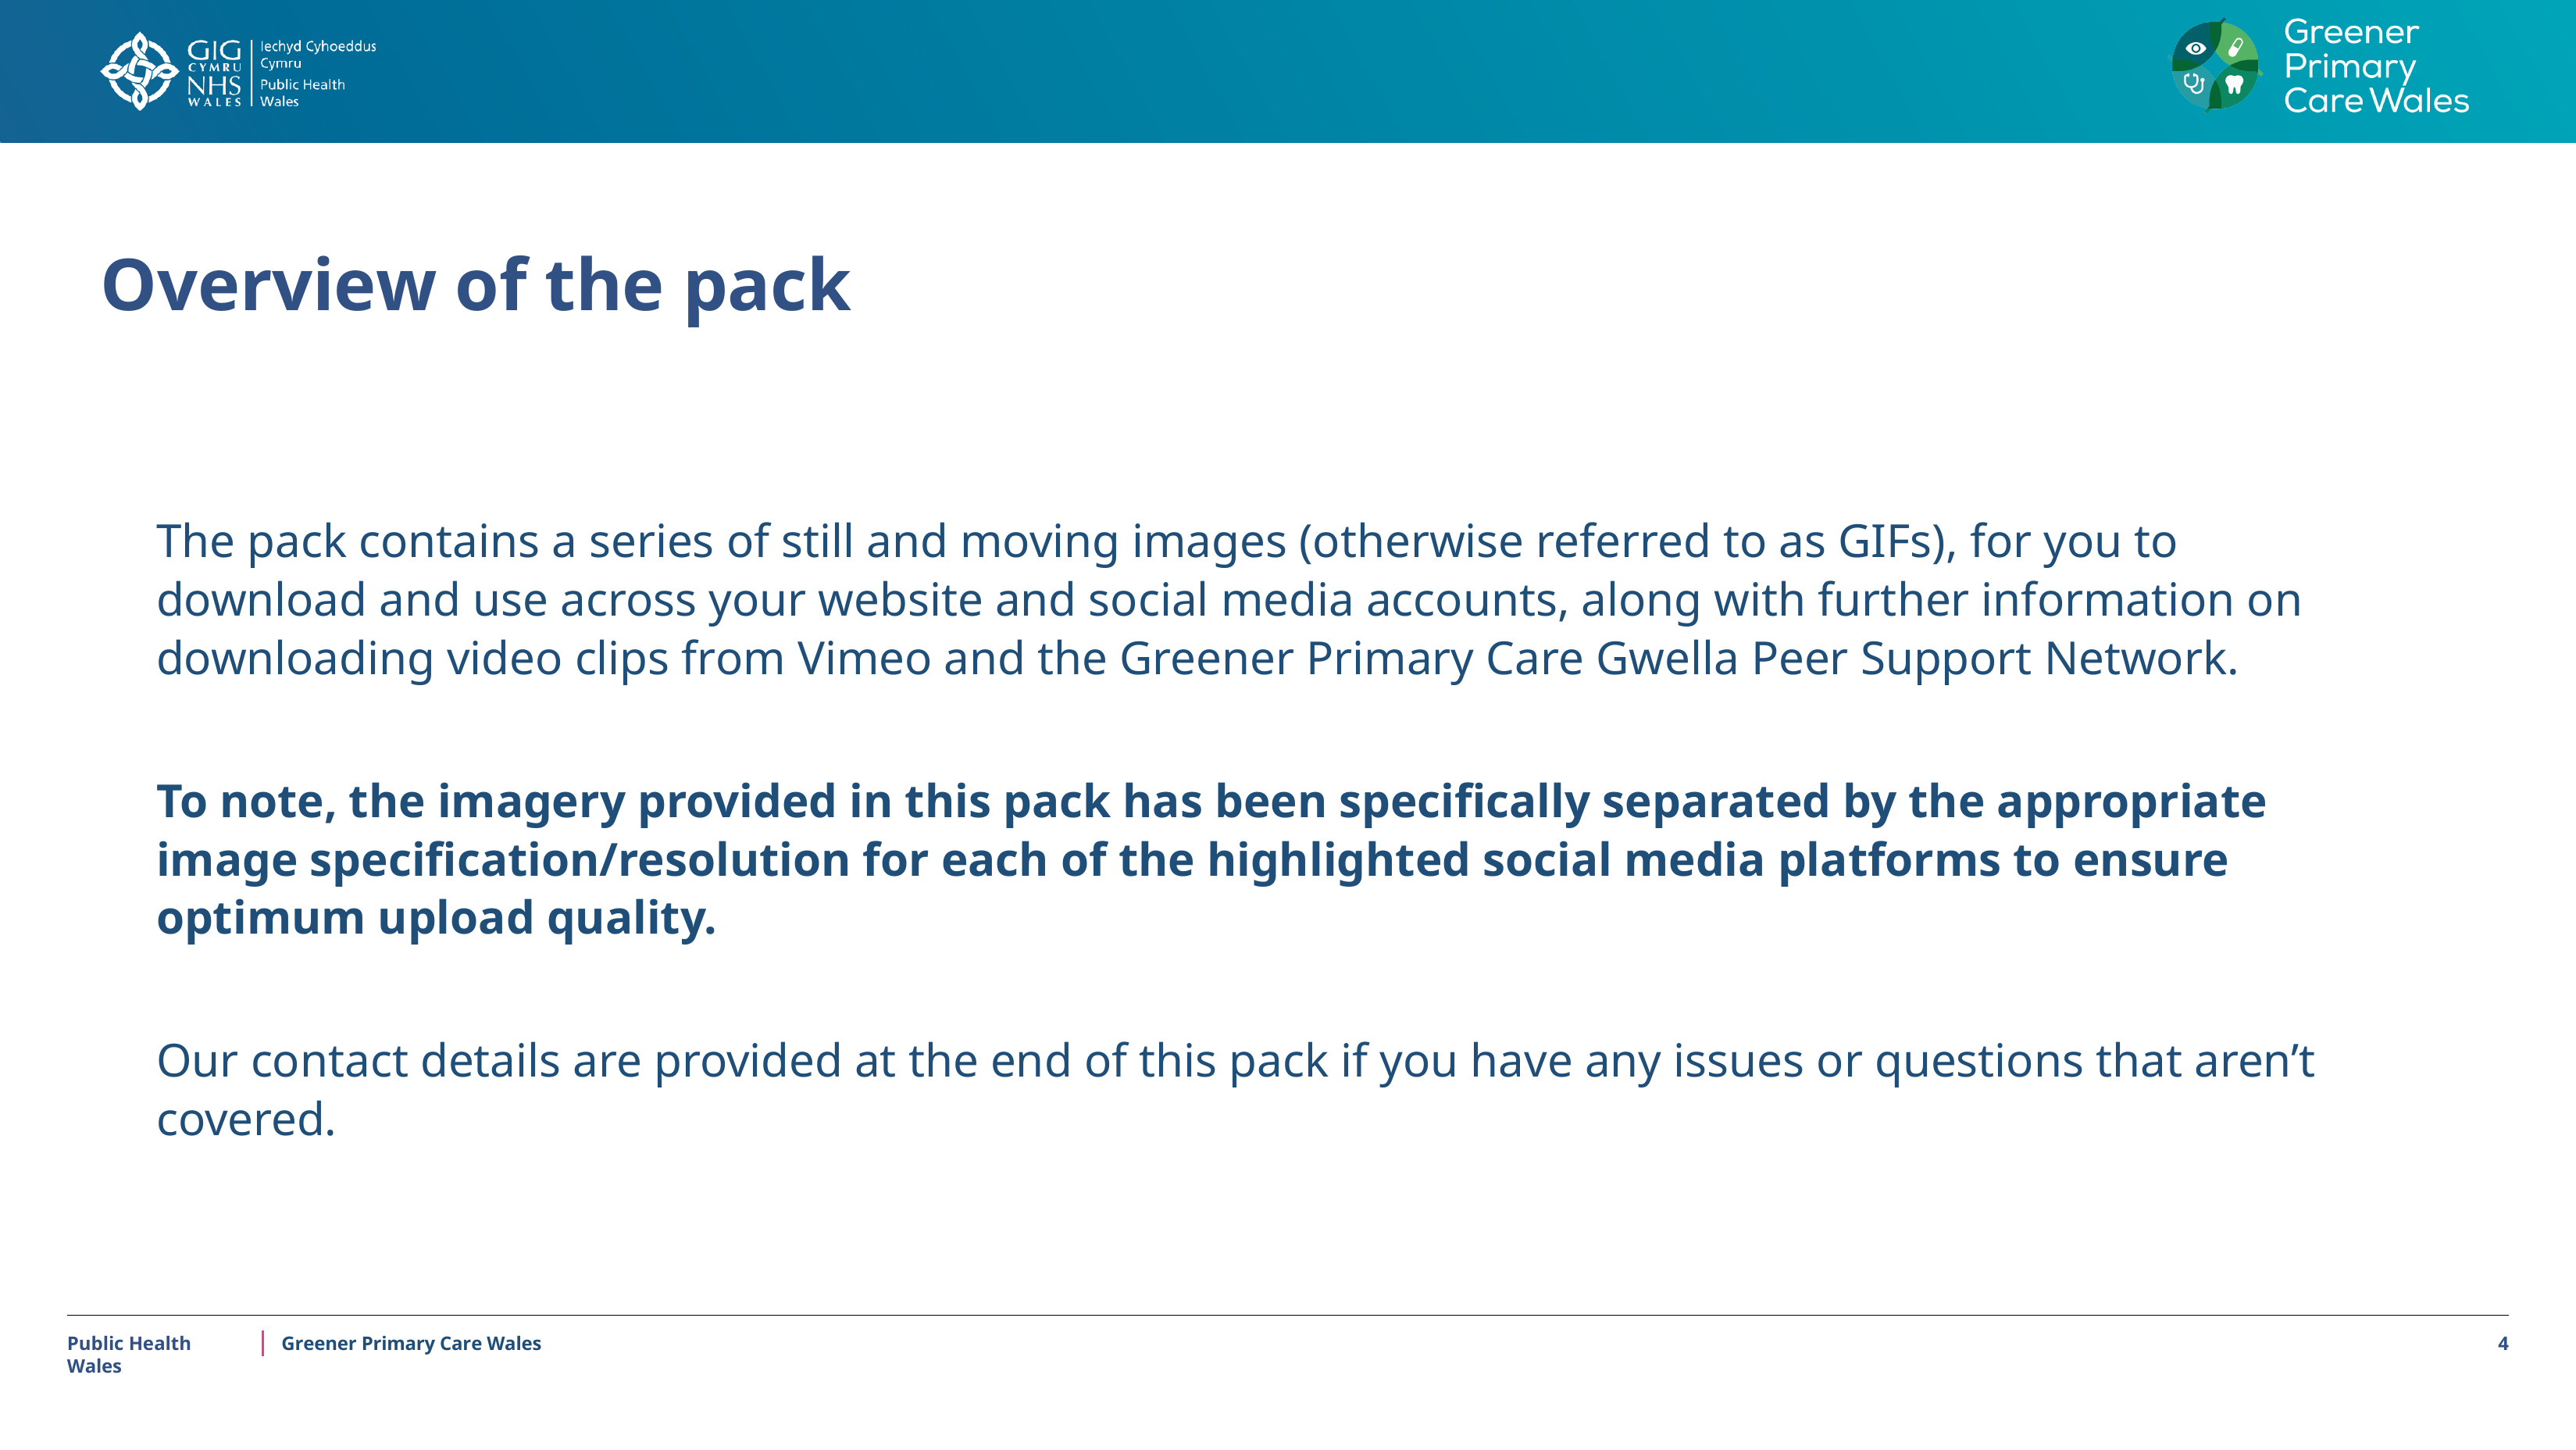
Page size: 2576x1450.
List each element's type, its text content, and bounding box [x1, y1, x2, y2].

text_box Public Health Wales [65, 1331, 248, 1356]
picture [2143, 0, 2494, 169]
text_box [2493, 1331, 2516, 1356]
text_box The pack contains a series of still and moving images (otherwise referred to as GIFs), for you to download and use across your website and social media accounts, along with further information on downloading video clips from Vimeo and the Greener Primary Care Gwella Peer Support Network. To note, the imagery provided in this pack has been specifically separated by the appropriate image specification/resolution for each of the highlighted social media platforms to ensure optimum upload quality. Our contact details are provided at the end of this pack if you have any issues or questions that aren’t covered. [156, 506, 2396, 1213]
text_box Greener Primary Care Wales [280, 1331, 554, 1355]
title Overview of the pack [98, 237, 1104, 402]
